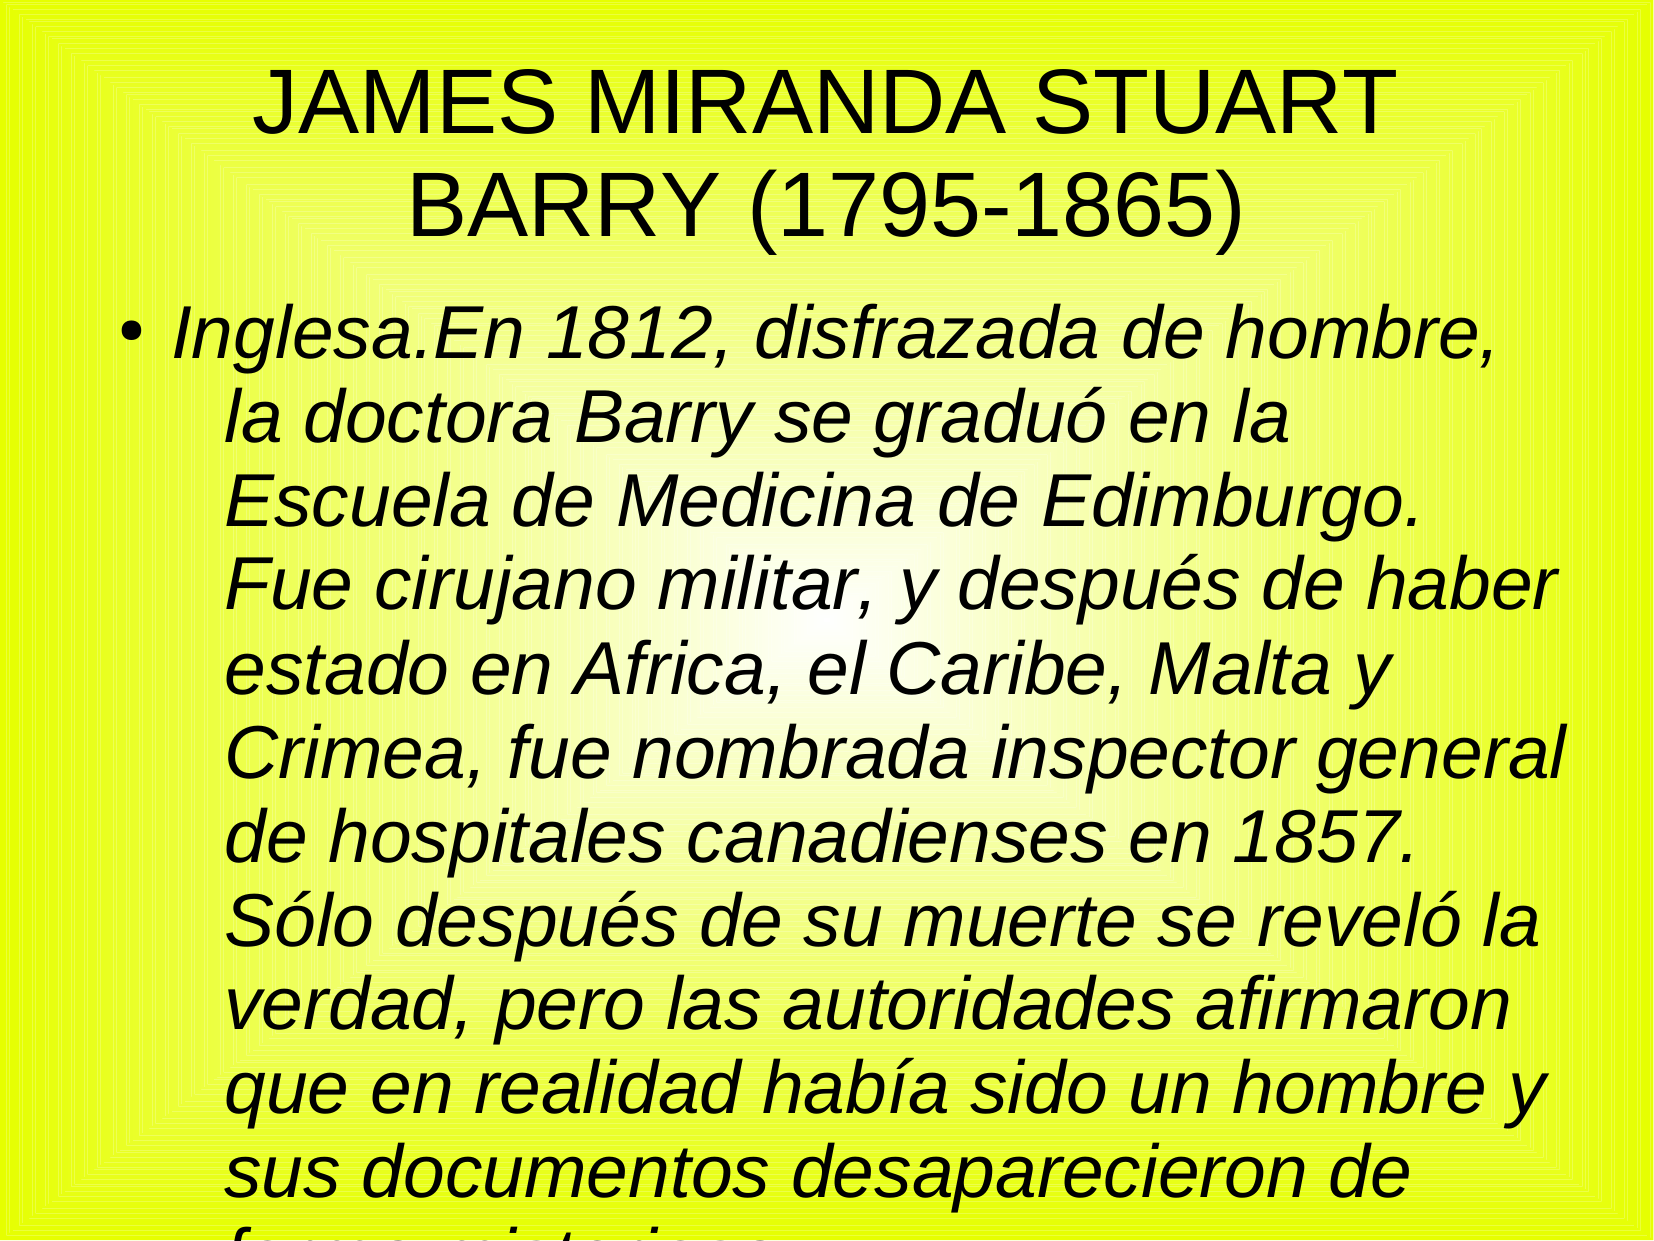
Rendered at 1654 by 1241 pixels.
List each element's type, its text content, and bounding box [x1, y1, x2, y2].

title JAMES MIRANDA STUART BARRY (1795-1865) [82, 49, 1571, 257]
list Inglesa.En 1812, disfrazada de hombre, la doctora Barry se graduó en la Escuela de Medicina de Edimburgo. Fue cirujano militar, y después de haber estado en Africa, el Caribe, Malta y Crimea, fue nombrada inspector general de hospitales canadienses en 1857. Sólo después de su muerte se reveló la verdad, pero las autoridades afirmaron que en realidad había sido un hombre y sus documentos desaparecieron de forma misteriosa. [82, 290, 1571, 1214]
